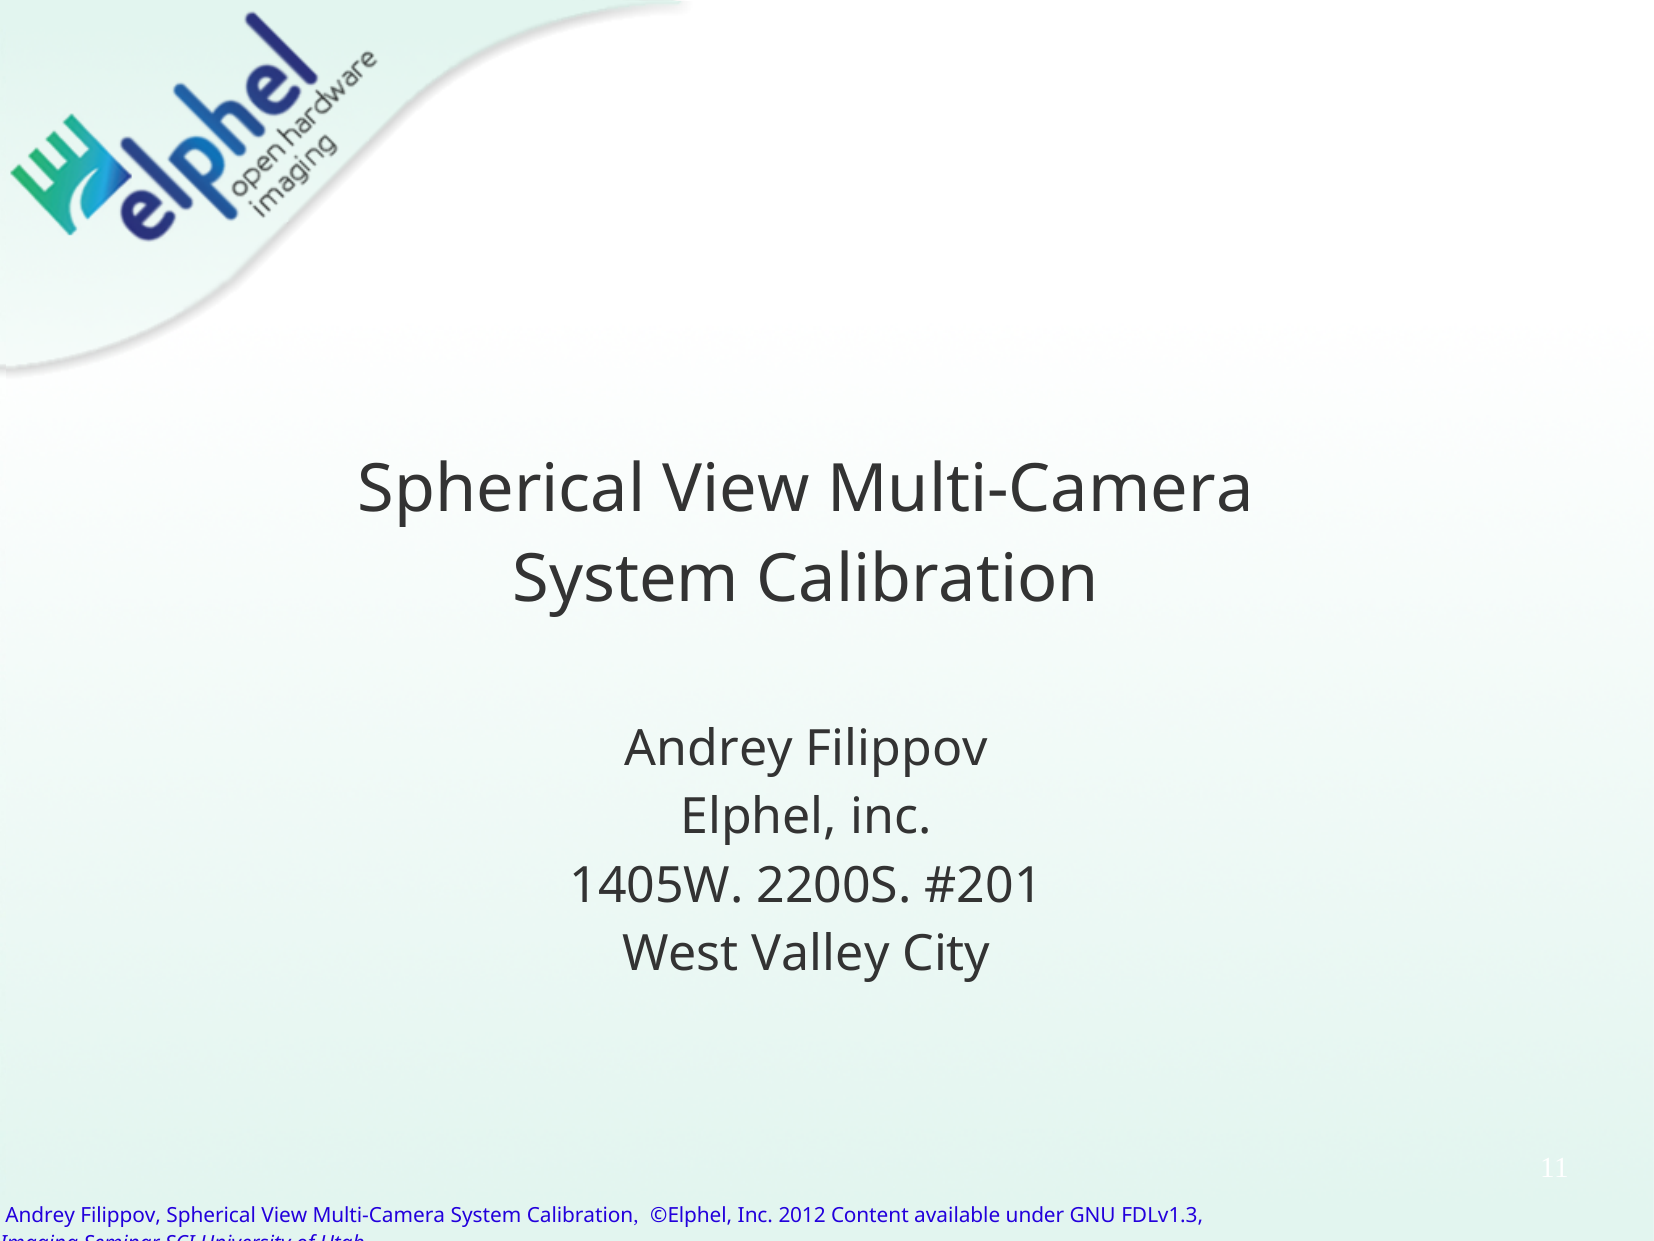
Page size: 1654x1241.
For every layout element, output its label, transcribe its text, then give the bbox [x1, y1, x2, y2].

picture [0, 0, 1654, 1241]
text_box Spherical View Multi-Camera System Calibration Andrey Filippov Elphel, inc. 1405W. 2200S. #201 West Valley City [243, 393, 1369, 1032]
